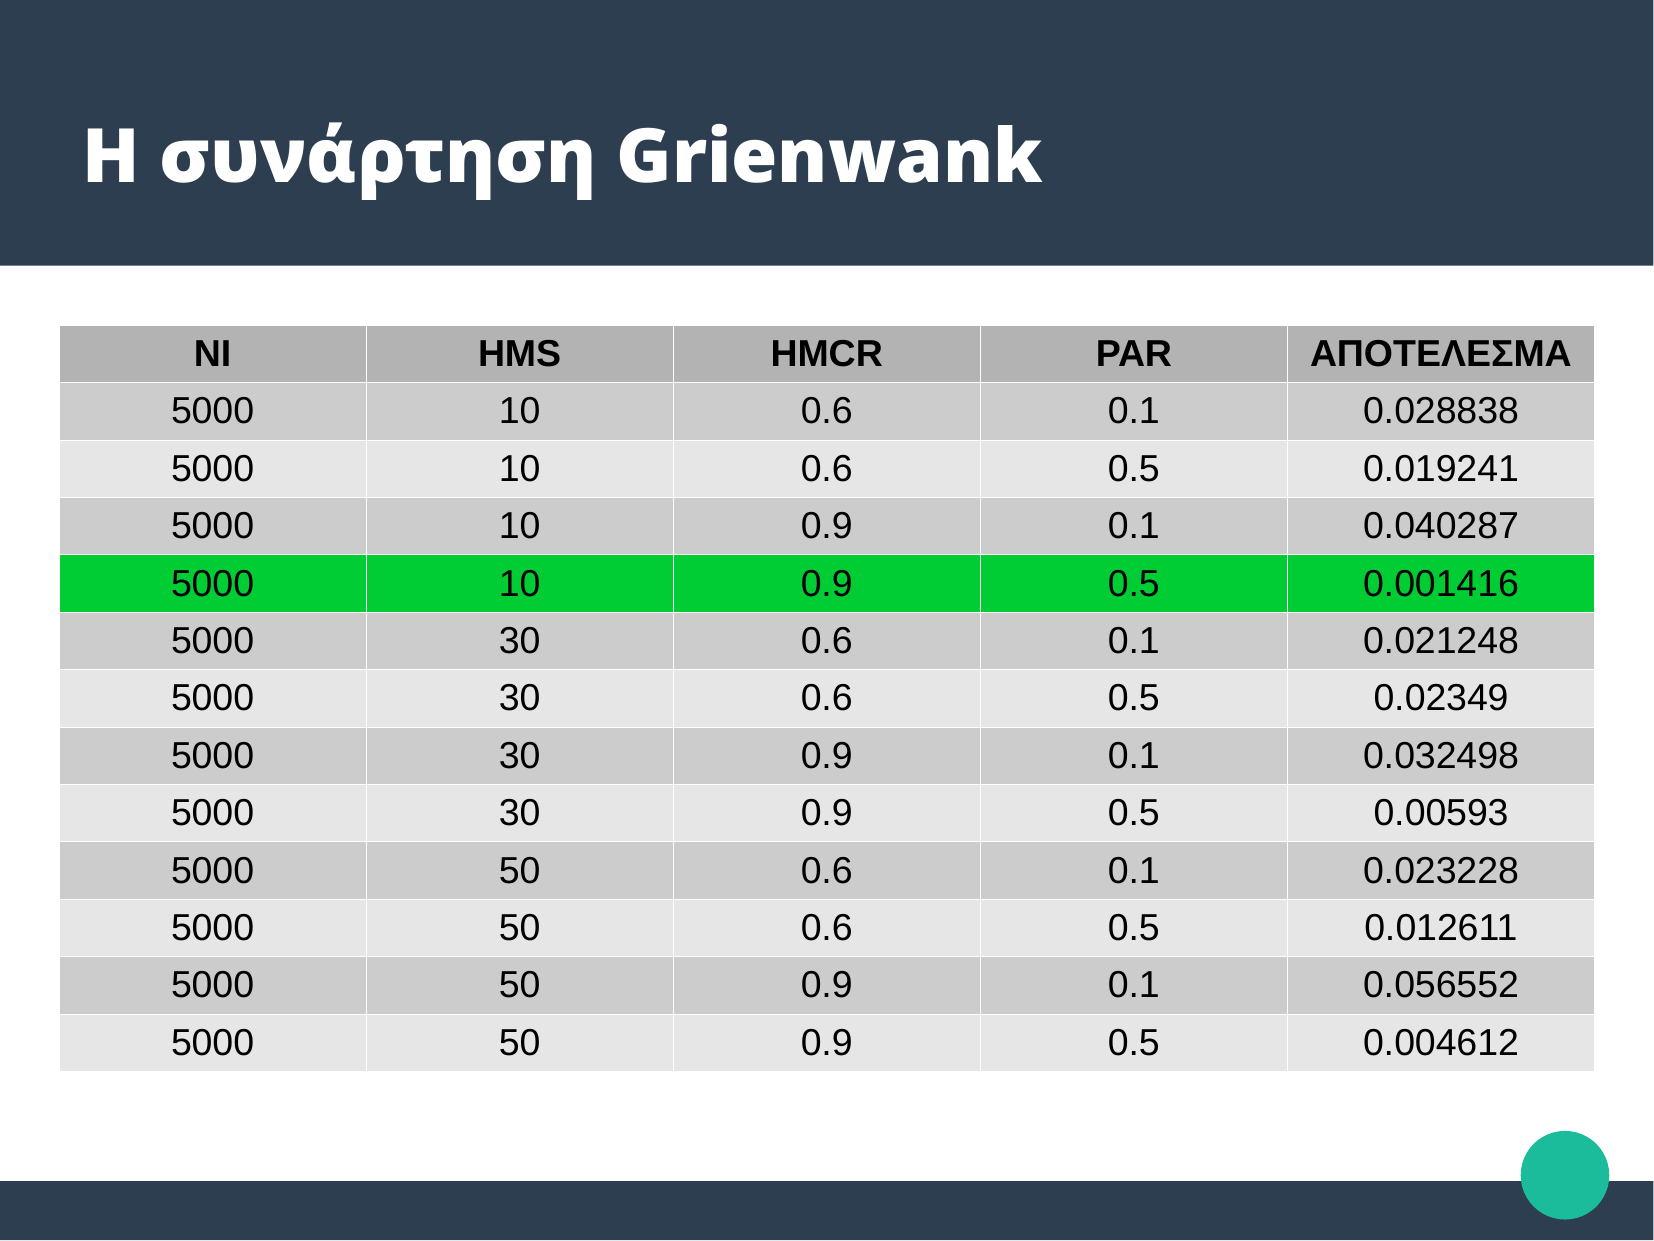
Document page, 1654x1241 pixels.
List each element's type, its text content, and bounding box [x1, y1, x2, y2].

table_cell 0.1 [981, 383, 1287, 440]
table_cell 0.004612 [1288, 1015, 1594, 1071]
table_cell 0.021248 [1288, 613, 1594, 669]
table_cell 0.5 [981, 1015, 1287, 1071]
table_cell 5000 [60, 613, 366, 669]
table_cell 0.6 [674, 383, 980, 440]
table_cell 0.6 [674, 613, 980, 669]
table_cell 0.023228 [1288, 842, 1594, 899]
table_cell 50 [367, 900, 673, 956]
table_cell 50 [367, 842, 673, 899]
table_cell 5000 [60, 441, 366, 497]
table_cell 0.5 [981, 555, 1287, 612]
table_cell 5000 [60, 383, 366, 440]
table_cell 0.5 [981, 785, 1287, 841]
title Η συνάρτηση Grienwank [82, 94, 1264, 213]
table_cell 10 [367, 498, 673, 554]
table_cell 0.9 [674, 555, 980, 612]
table_cell 0.6 [674, 842, 980, 899]
table_cell 0.056552 [1288, 957, 1594, 1014]
table_cell 0.1 [981, 842, 1287, 899]
table_cell 0.9 [674, 1015, 980, 1071]
table_cell 5000 [60, 498, 366, 554]
table_cell 0.5 [981, 670, 1287, 727]
table_cell 0.1 [981, 613, 1287, 669]
table_cell 0.6 [674, 670, 980, 727]
table_cell 0.1 [981, 957, 1287, 1014]
table_header HMCR [674, 326, 980, 382]
table_cell 5000 [60, 785, 366, 841]
table_cell 0.032498 [1288, 728, 1594, 784]
table_cell 10 [367, 555, 673, 612]
table_cell 0.02349 [1288, 670, 1594, 727]
table_cell 0.1 [981, 728, 1287, 784]
table_cell 0.9 [674, 498, 980, 554]
table_cell 0.9 [674, 728, 980, 784]
table_cell 0.040287 [1288, 498, 1594, 554]
table_header PAR [981, 326, 1287, 382]
table_cell 5000 [60, 728, 366, 784]
table_cell 0.6 [674, 441, 980, 497]
table_cell 0.5 [981, 900, 1287, 956]
table_cell 50 [367, 1015, 673, 1071]
table_cell 5000 [60, 1015, 366, 1071]
table_cell 30 [367, 728, 673, 784]
table_cell 0.012611 [1288, 900, 1594, 956]
table_cell 50 [367, 957, 673, 1014]
table_cell 5000 [60, 555, 366, 612]
table_cell 0.00593 [1288, 785, 1594, 841]
table_cell 5000 [60, 670, 366, 727]
table_cell 0.019241 [1288, 441, 1594, 497]
table_header HMS [367, 326, 673, 382]
table_cell 10 [367, 383, 673, 440]
table_cell 5000 [60, 900, 366, 956]
table_cell 10 [367, 441, 673, 497]
table_cell 0.1 [981, 498, 1287, 554]
table_cell 0.9 [674, 957, 980, 1014]
table_cell 5000 [60, 957, 366, 1014]
table_cell 0.028838 [1288, 383, 1594, 440]
table_cell 0.6 [674, 900, 980, 956]
table_cell 5000 [60, 842, 366, 899]
table_cell 0.5 [981, 441, 1287, 497]
table_cell 0.001416 [1288, 555, 1594, 612]
table_cell 30 [367, 785, 673, 841]
table_header ΑΠΟΤΕΛΕΣΜΑ [1288, 326, 1594, 382]
table_cell 30 [367, 670, 673, 727]
table_header NI [60, 326, 366, 382]
table_cell 0.9 [674, 785, 980, 841]
table_cell 30 [367, 613, 673, 669]
